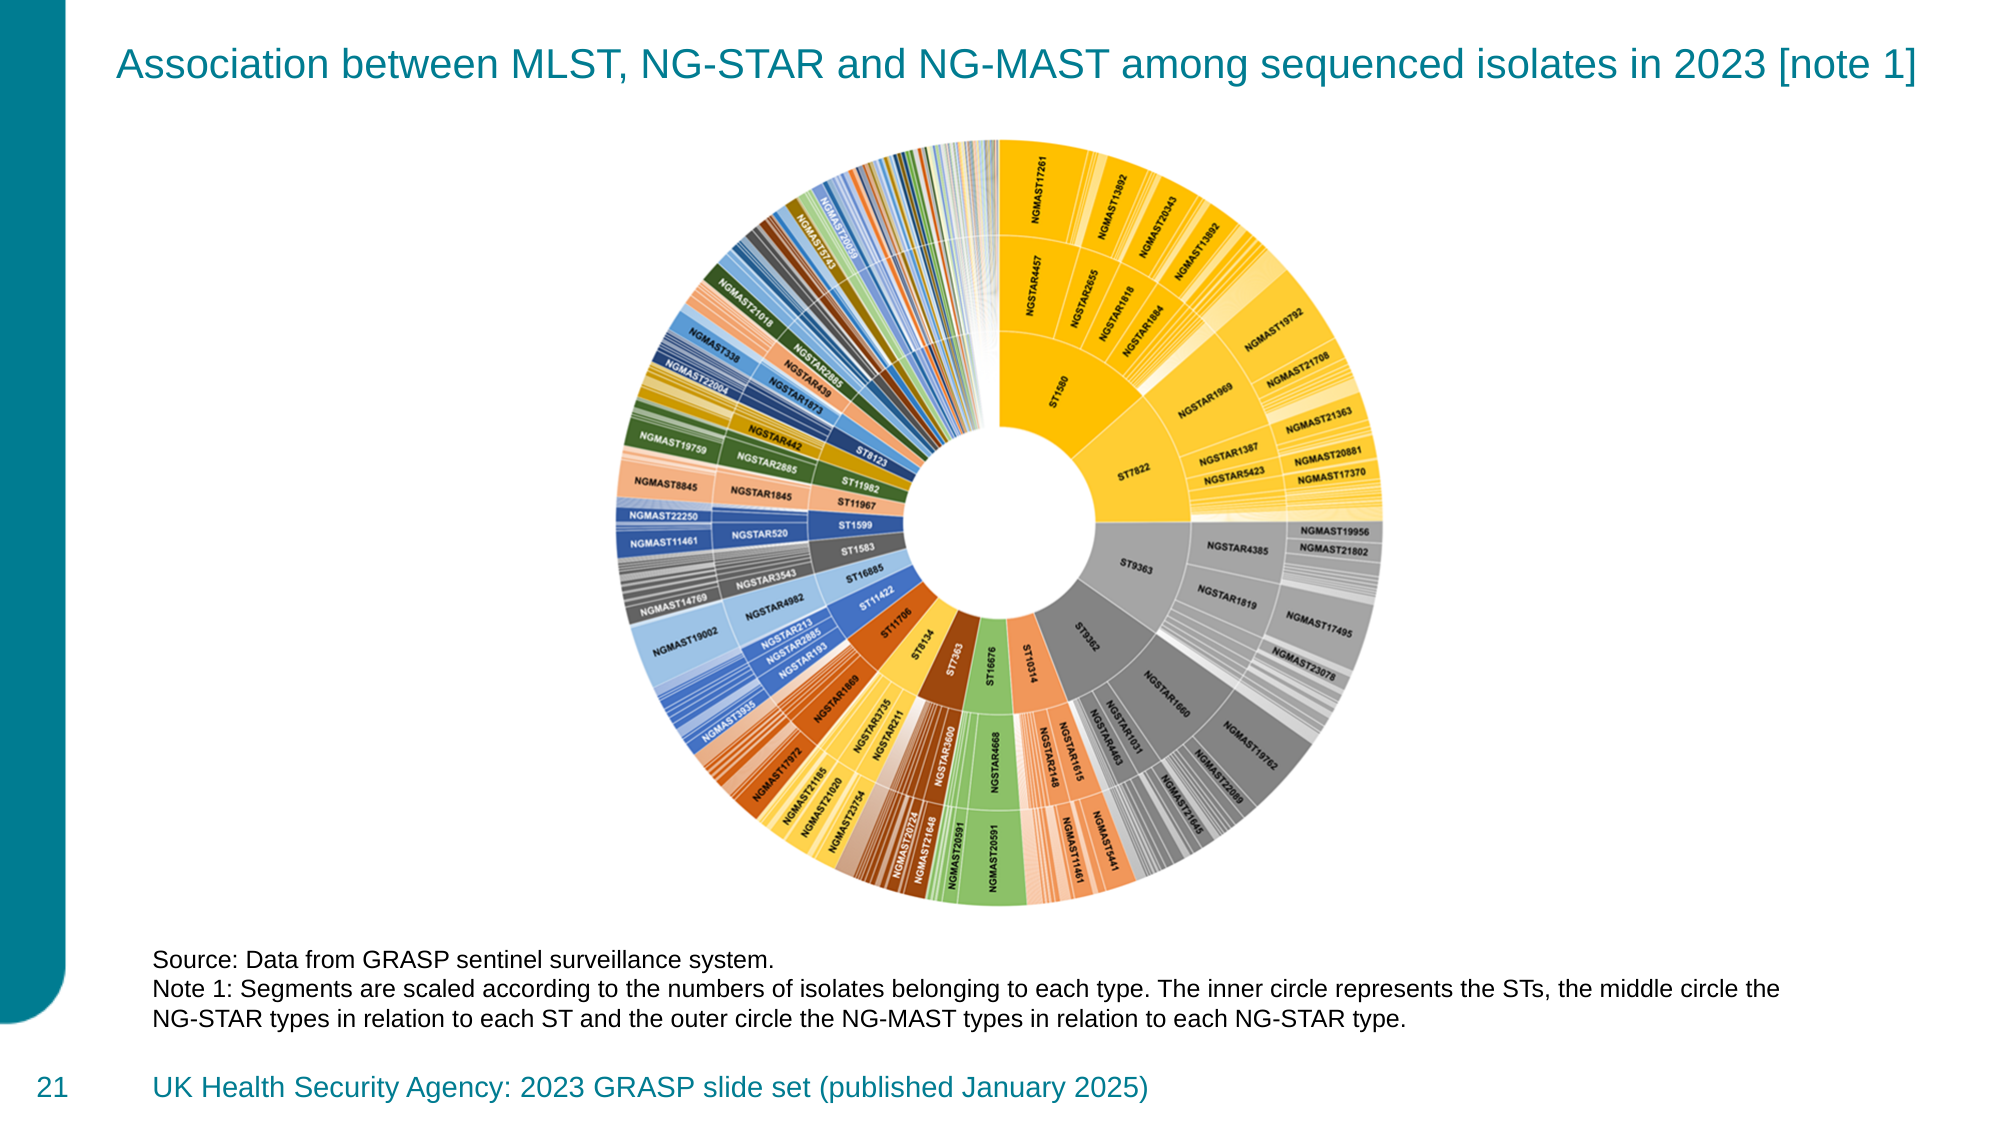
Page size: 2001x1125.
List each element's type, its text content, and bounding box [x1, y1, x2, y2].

text_box UK Health Security Agency: 2023 GRASP slide set (published January 2025) [137, 1056, 1780, 1116]
title Association between MLST, NG-STAR and NG-MAST among sequenced isolates in 2023 [note 1] [101, 29, 1949, 90]
list Source: Data from GRASP sentinel surveillance system. Note 1: Segments are scaled according to the numbers of isolates belonging to each type. The inner circle represents the STs, the middle circle the NG-STAR types in relation to each ST and the outer circle the NG-MAST types in relation to each NG-STAR type. [137, 935, 1801, 1041]
text_box [21, 1056, 120, 1117]
picture [477, 130, 1523, 917]
